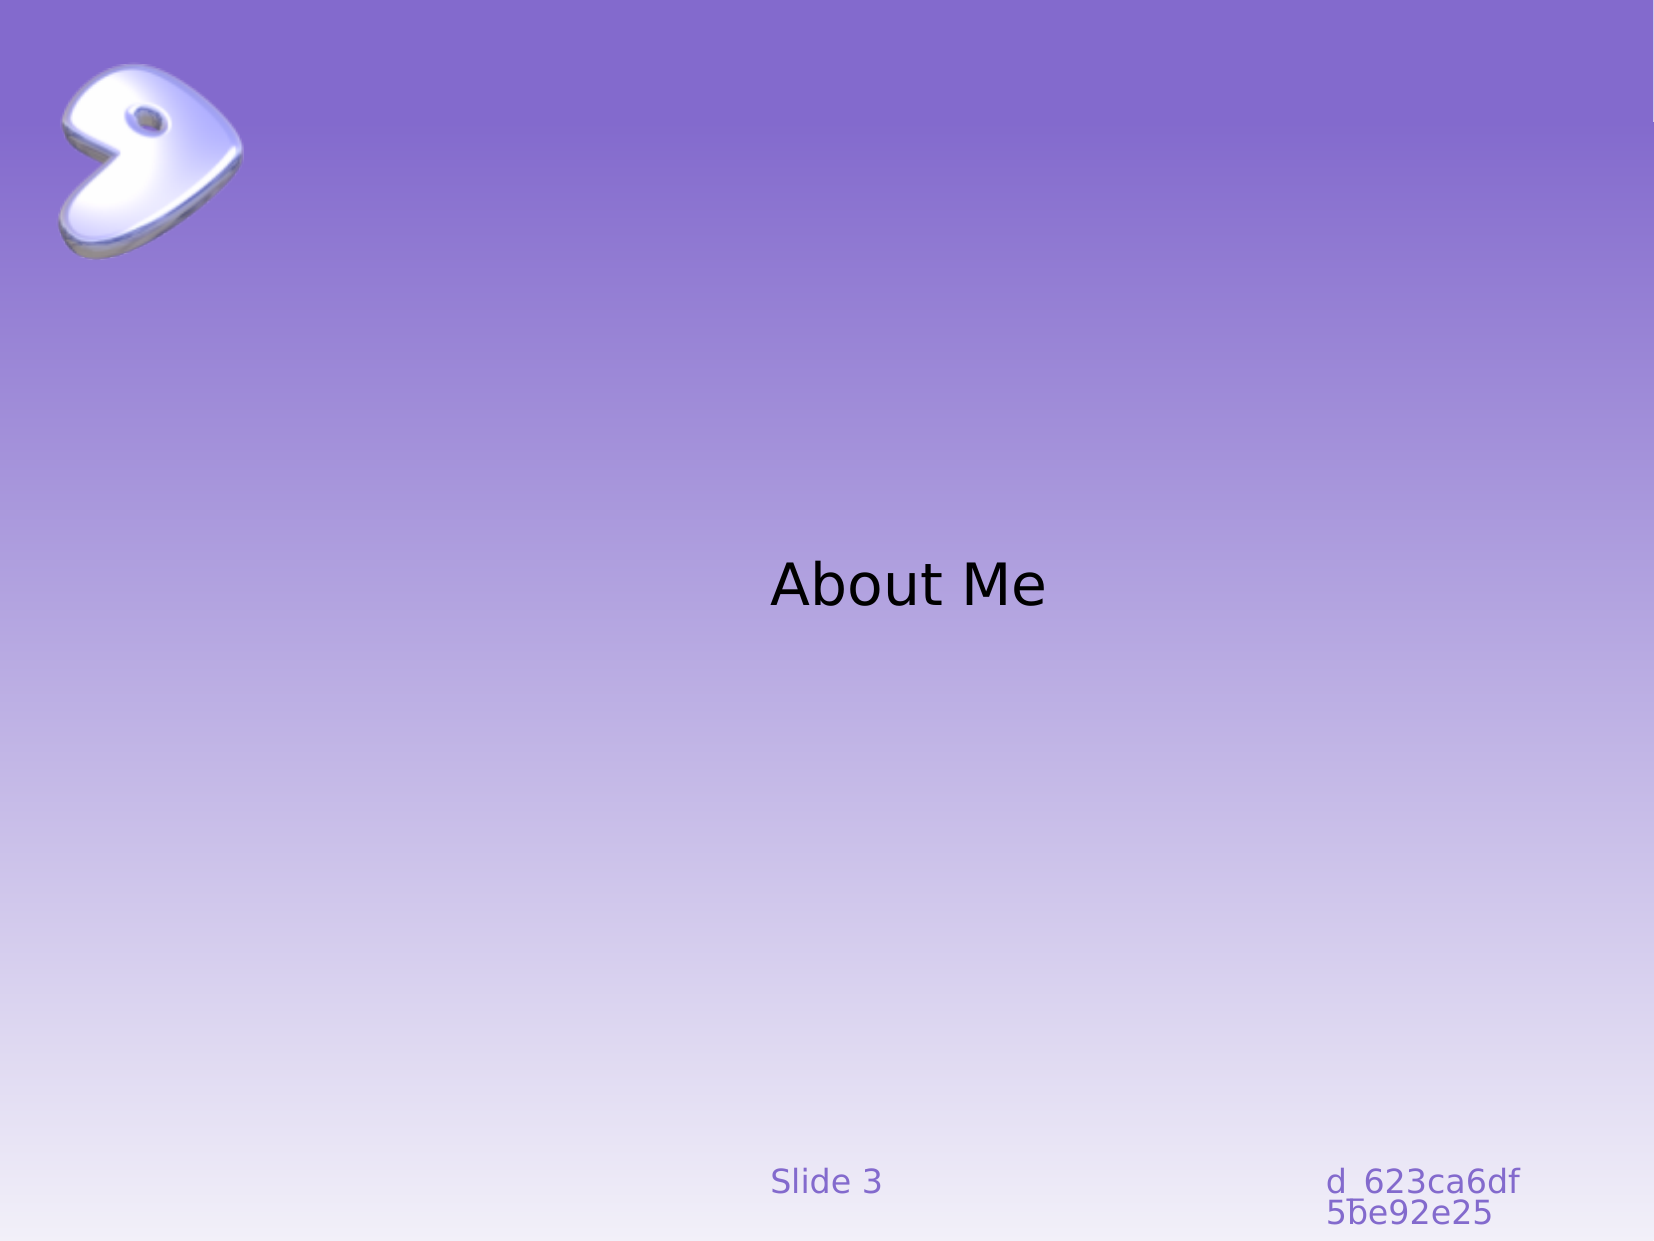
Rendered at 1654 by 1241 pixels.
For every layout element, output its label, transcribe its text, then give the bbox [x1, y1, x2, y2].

picture [49, 61, 248, 266]
subtitle About Me [288, 44, 1531, 1127]
